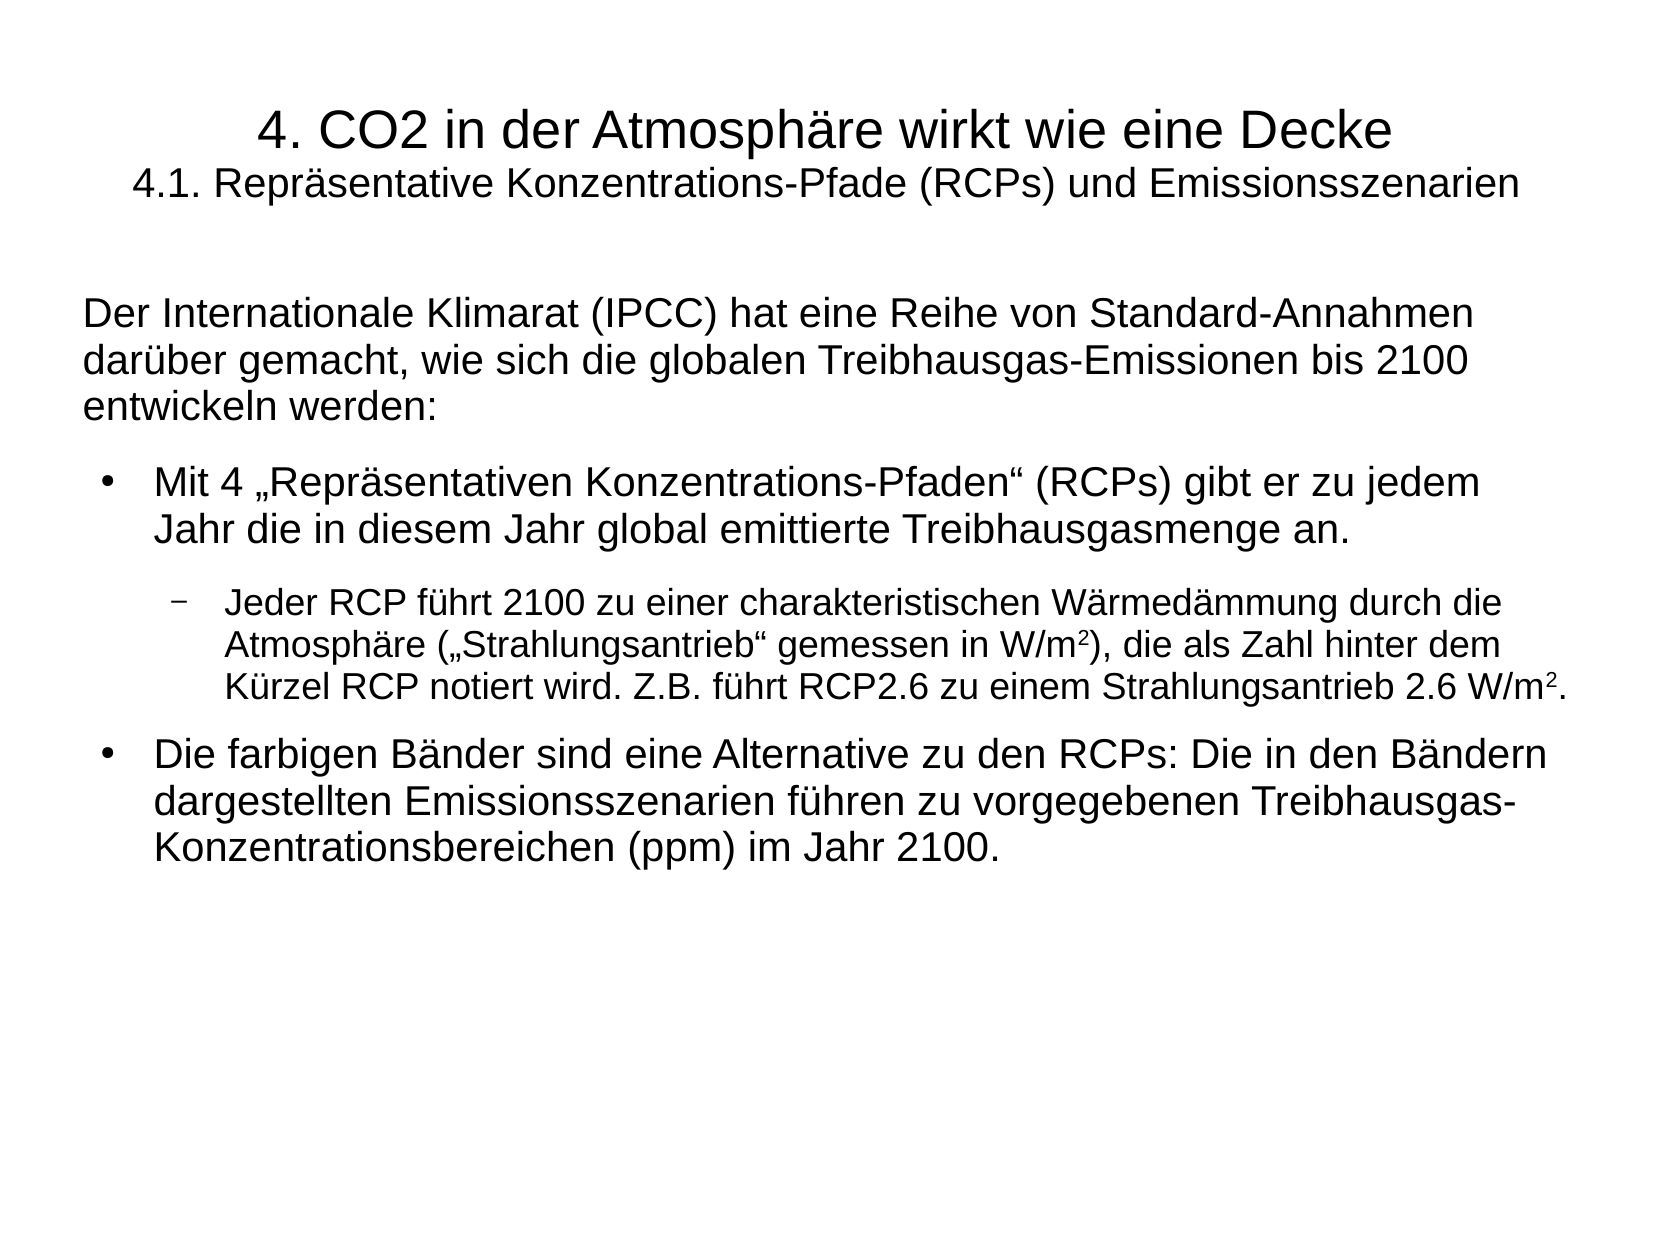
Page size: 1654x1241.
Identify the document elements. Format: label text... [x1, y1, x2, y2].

list Der Internationale Klimarat (IPCC) hat eine Reihe von Standard-Annahmen darüber gemacht, wie sich die globalen Treibhausgas-Emissionen bis 2100 entwickeln werden: Mit 4 „Repräsentativen Konzentrations-Pfaden“ (RCPs) gibt er zu jedem Jahr die in diesem Jahr global emittierte Treibhausgasmenge an. Jeder RCP führt 2100 zu einer charakteristischen Wärmedämmung durch die Atmosphäre („Strahlungsantrieb“ gemessen in W/m2), die als Zahl hinter dem Kürzel RCP notiert wird. Z.B. führt RCP2.6 zu einem Strahlungsantrieb 2.6 W/m2. Die farbigen Bänder sind eine Alternative zu den RCPs: Die in den Bändern dargestellten Emissionsszenarien führen zu vorgegebenen Treibhausgas-Konzentrationsbereichen (ppm) im Jahr 2100. [82, 290, 1571, 1109]
title 4. CO2 in der Atmosphäre wirkt wie eine Decke 4.1. Repräsentative Konzentrations-Pfade (RCPs) und Emissionsszenarien [82, 49, 1571, 257]
